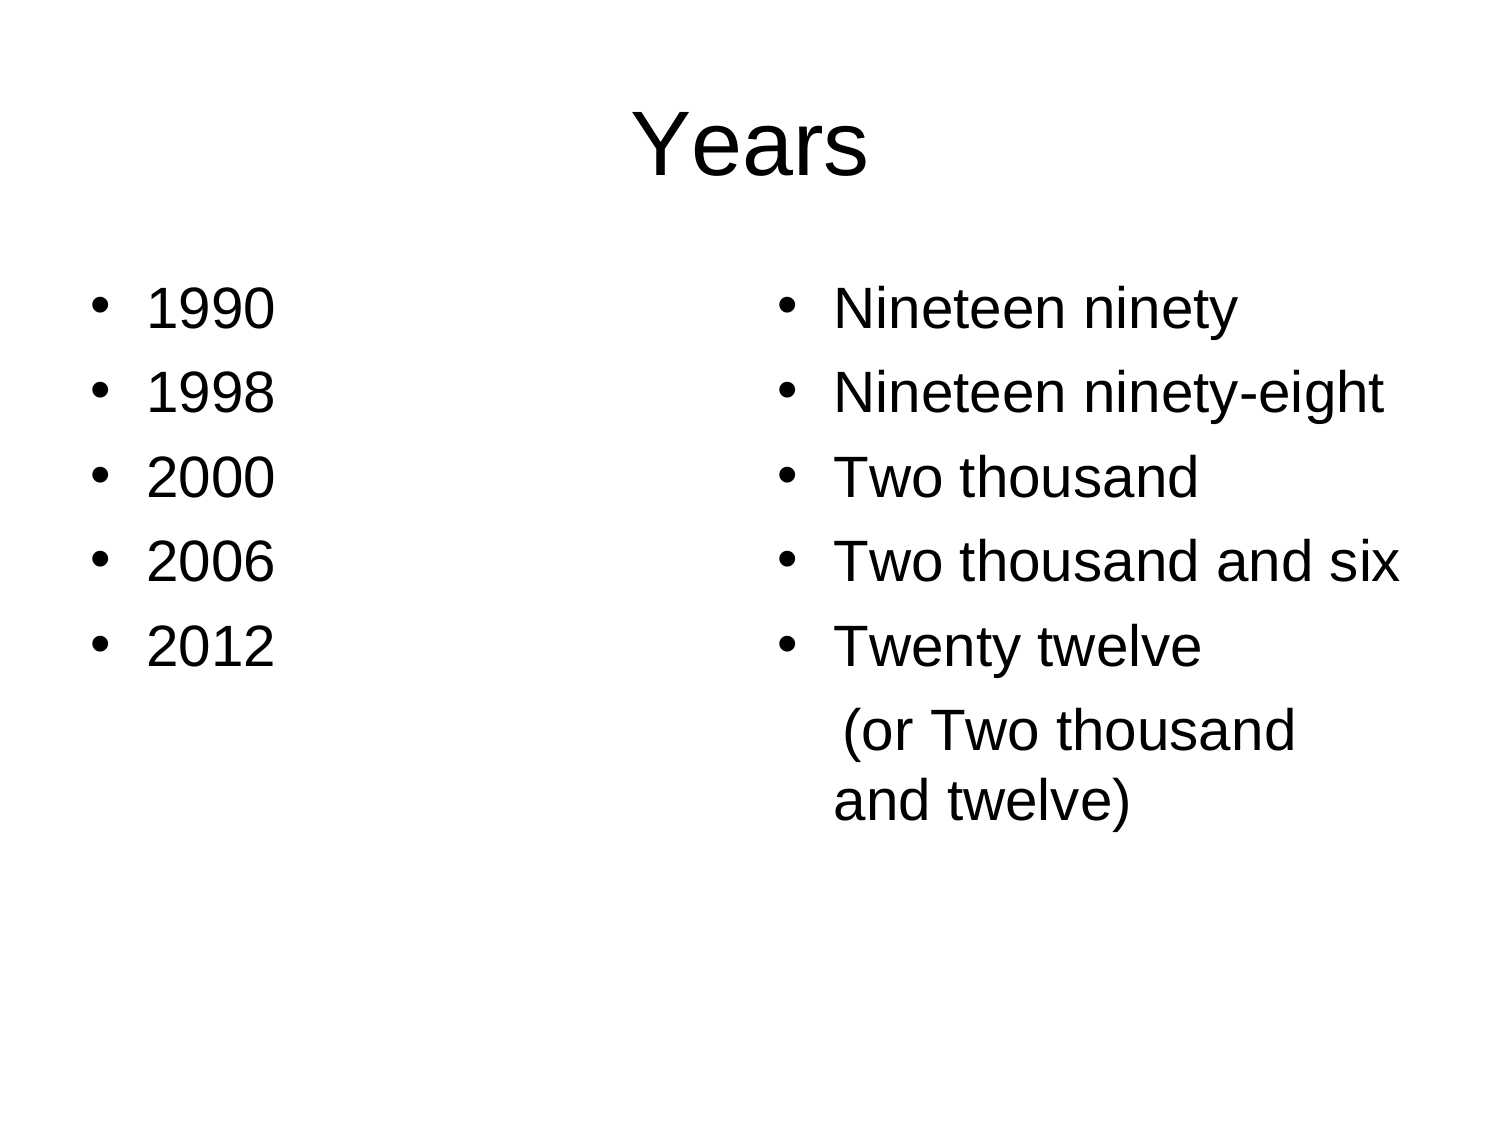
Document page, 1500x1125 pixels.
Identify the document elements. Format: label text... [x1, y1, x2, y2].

list Nineteen ninety Nineteen ninety-eight Two thousand Two thousand and six Twenty twelve (or Two thousand and twelve) [762, 262, 1426, 1006]
title Years [75, 45, 1426, 233]
list 1990 1998 2000 2006 2012 [75, 262, 738, 1006]
